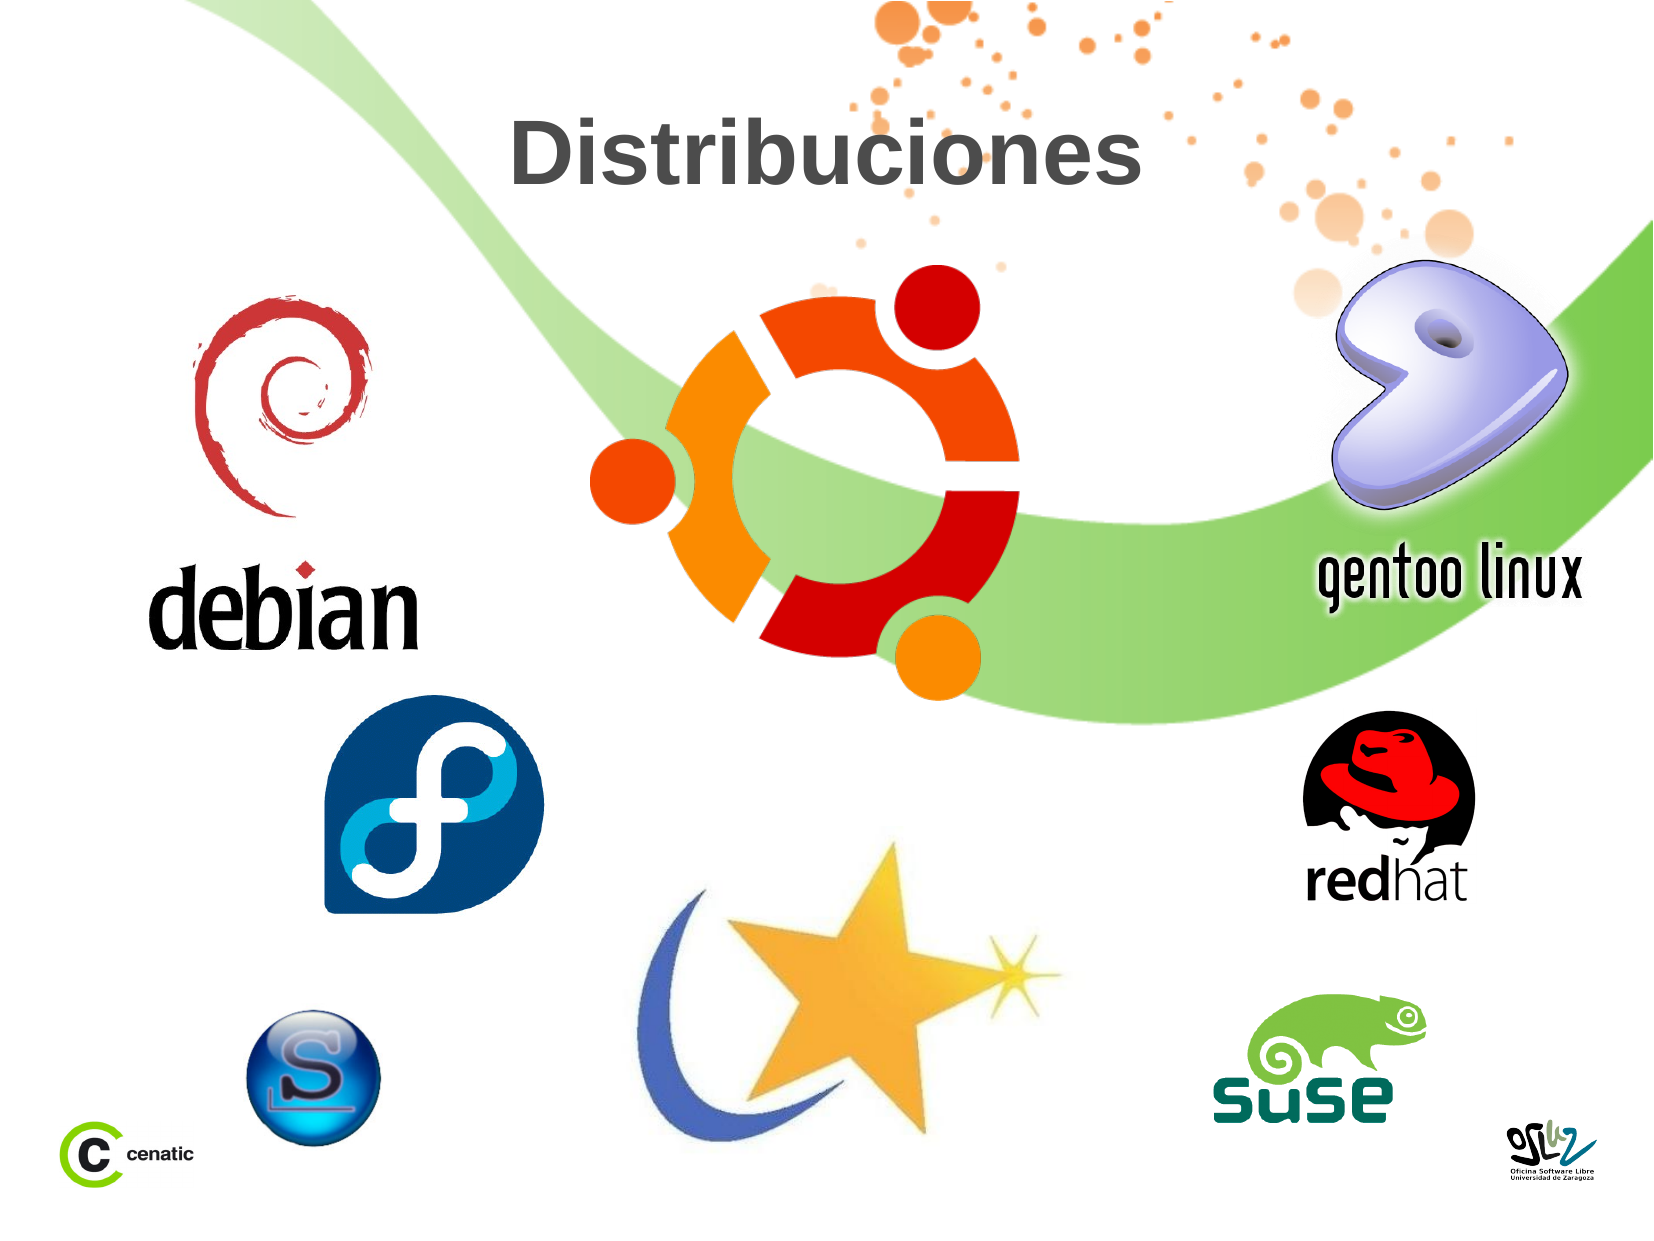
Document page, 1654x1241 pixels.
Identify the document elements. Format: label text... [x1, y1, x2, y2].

picture [1192, 950, 1447, 1182]
picture [1505, 1119, 1600, 1182]
picture [59, 1121, 194, 1188]
title Distribuciones [82, 49, 1571, 257]
picture [149, 0, 1653, 945]
picture [576, 826, 1093, 1211]
picture [236, 1003, 386, 1152]
